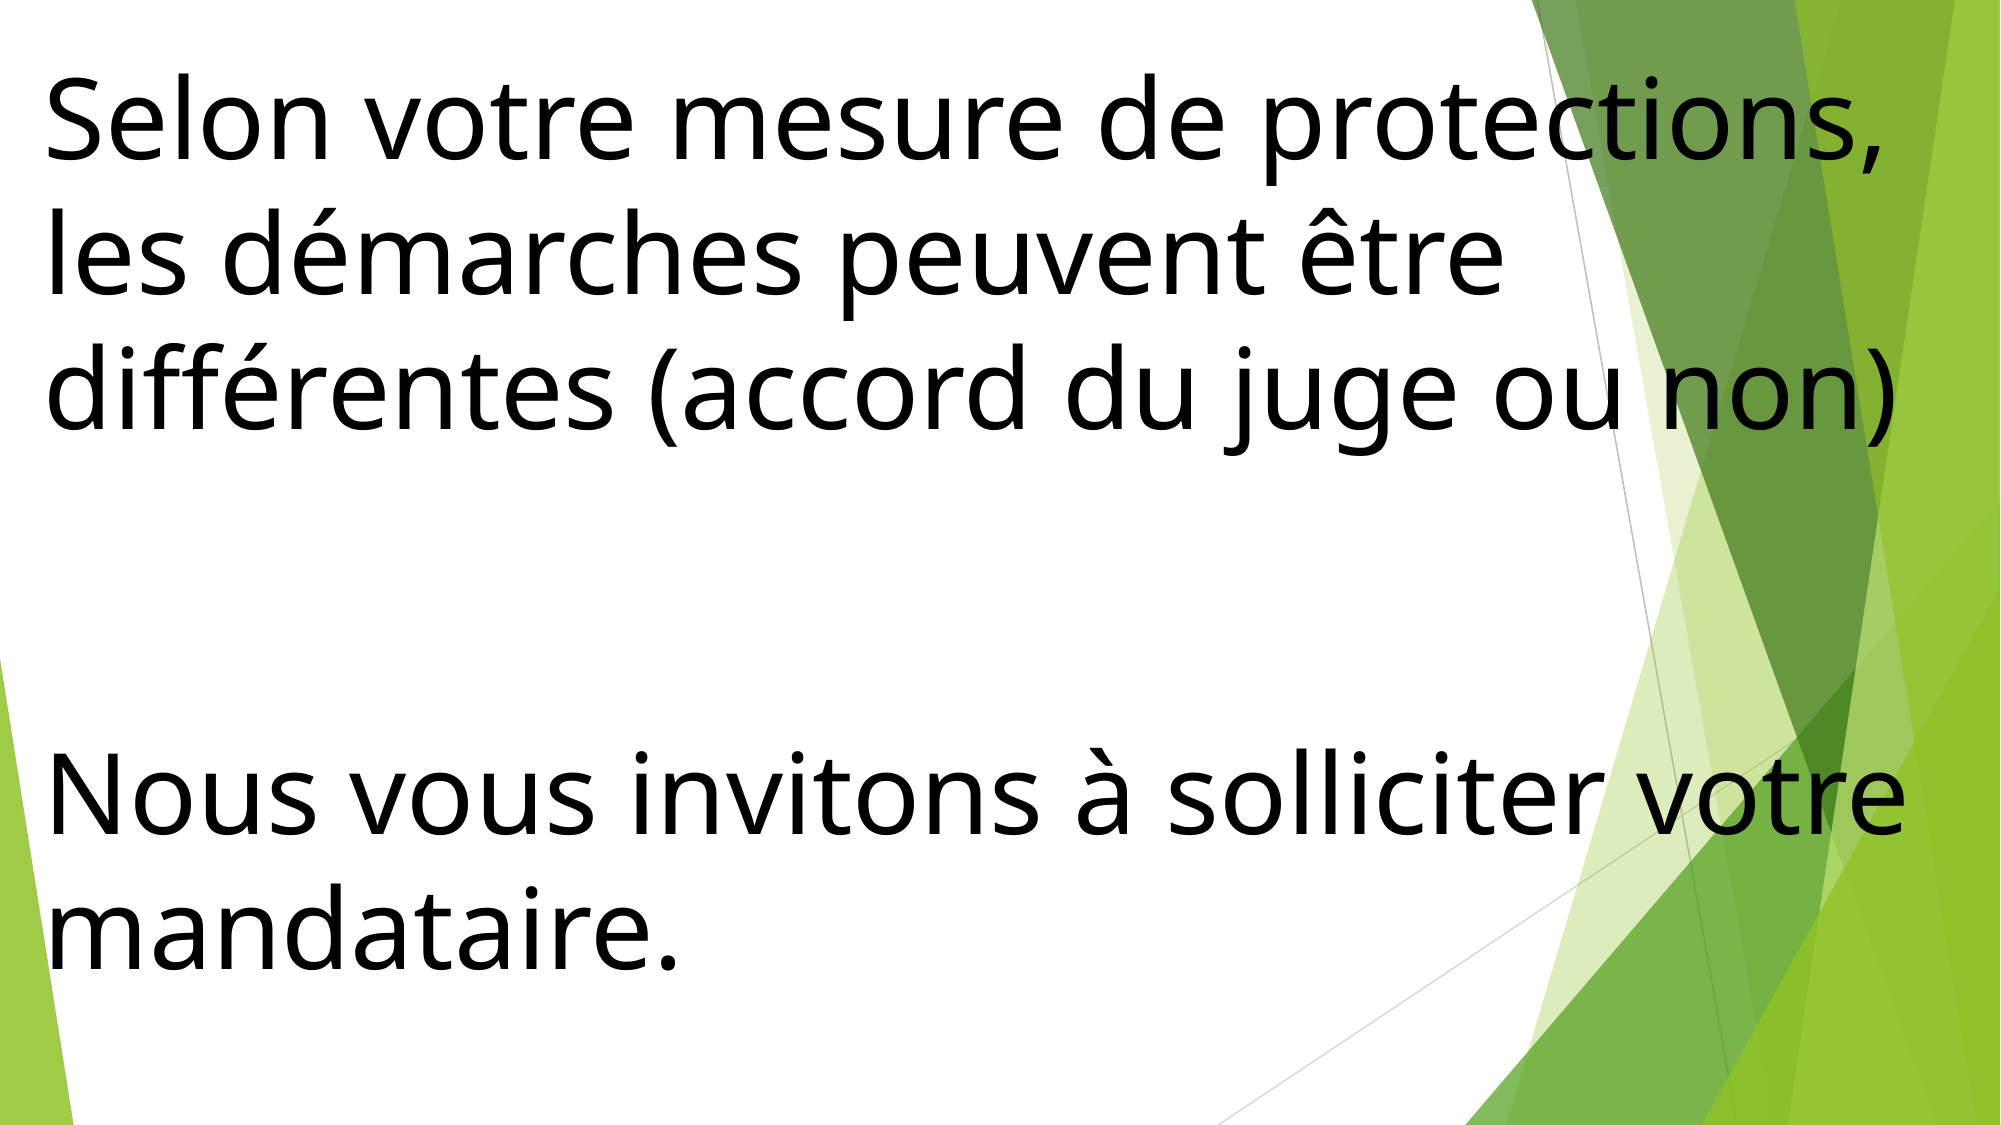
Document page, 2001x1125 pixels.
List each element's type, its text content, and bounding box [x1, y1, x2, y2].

title Selon votre mesure de protections, les démarches peuvent être différentes (accord du juge ou non) Nous vous invitons à solliciter votre mandataire. [29, 39, 1978, 1125]
